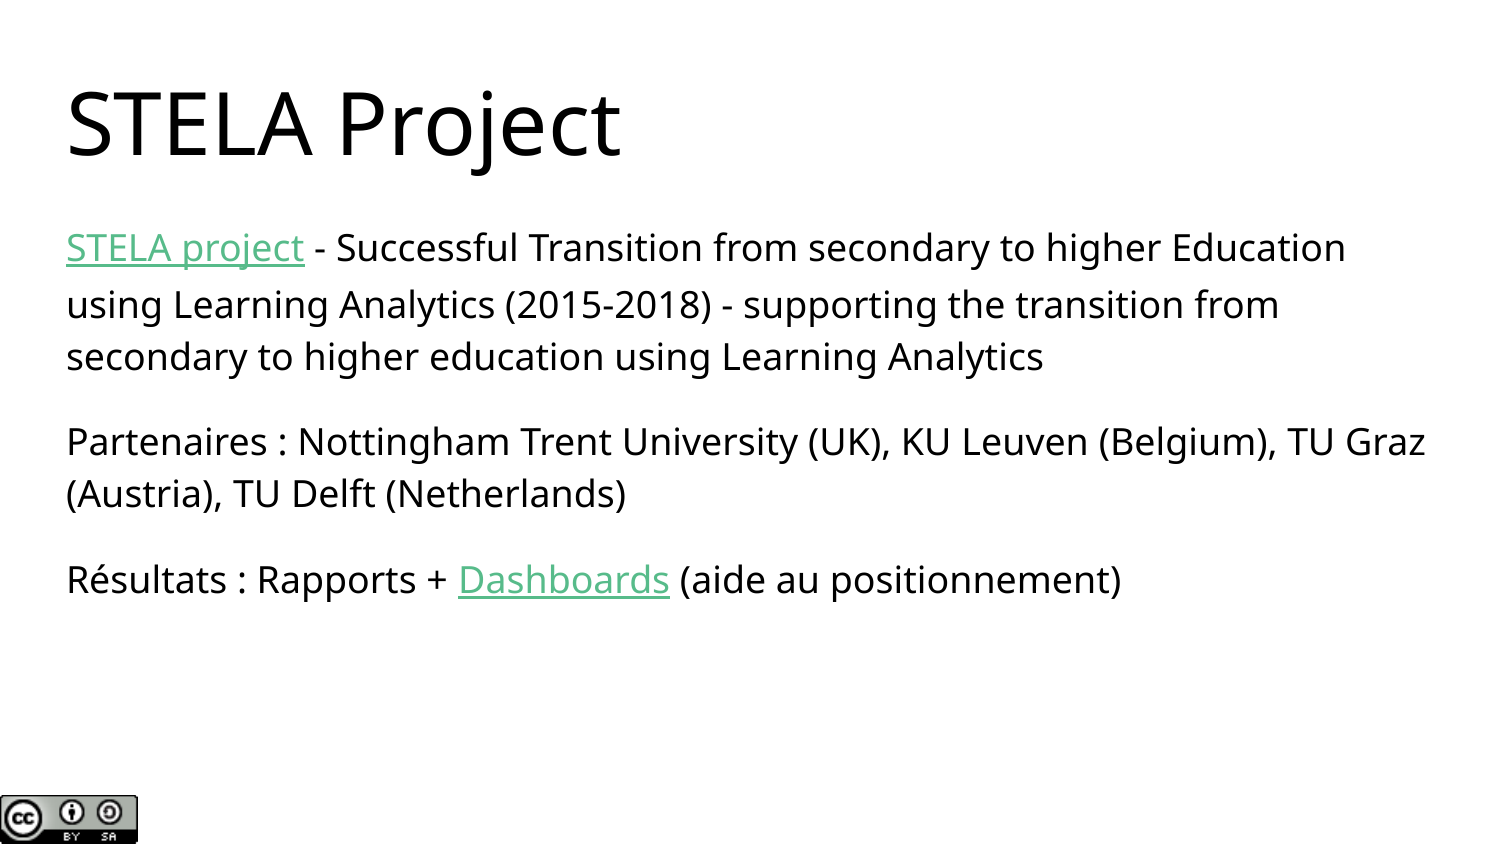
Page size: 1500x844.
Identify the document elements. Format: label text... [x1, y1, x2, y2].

picture [0, 795, 138, 844]
title STELA Project [51, 51, 1449, 189]
list STELA project - Successful Transition from secondary to higher Education using Learning Analytics (2015-2018) - supporting the transition from secondary to higher education using Learning Analytics Partenaires : Nottingham Trent University (UK), KU Leuven (Belgium), TU Graz (Austria), TU Delft (Netherlands) Résultats : Rapports + Dashboards (aide au positionnement) [51, 200, 1449, 752]
